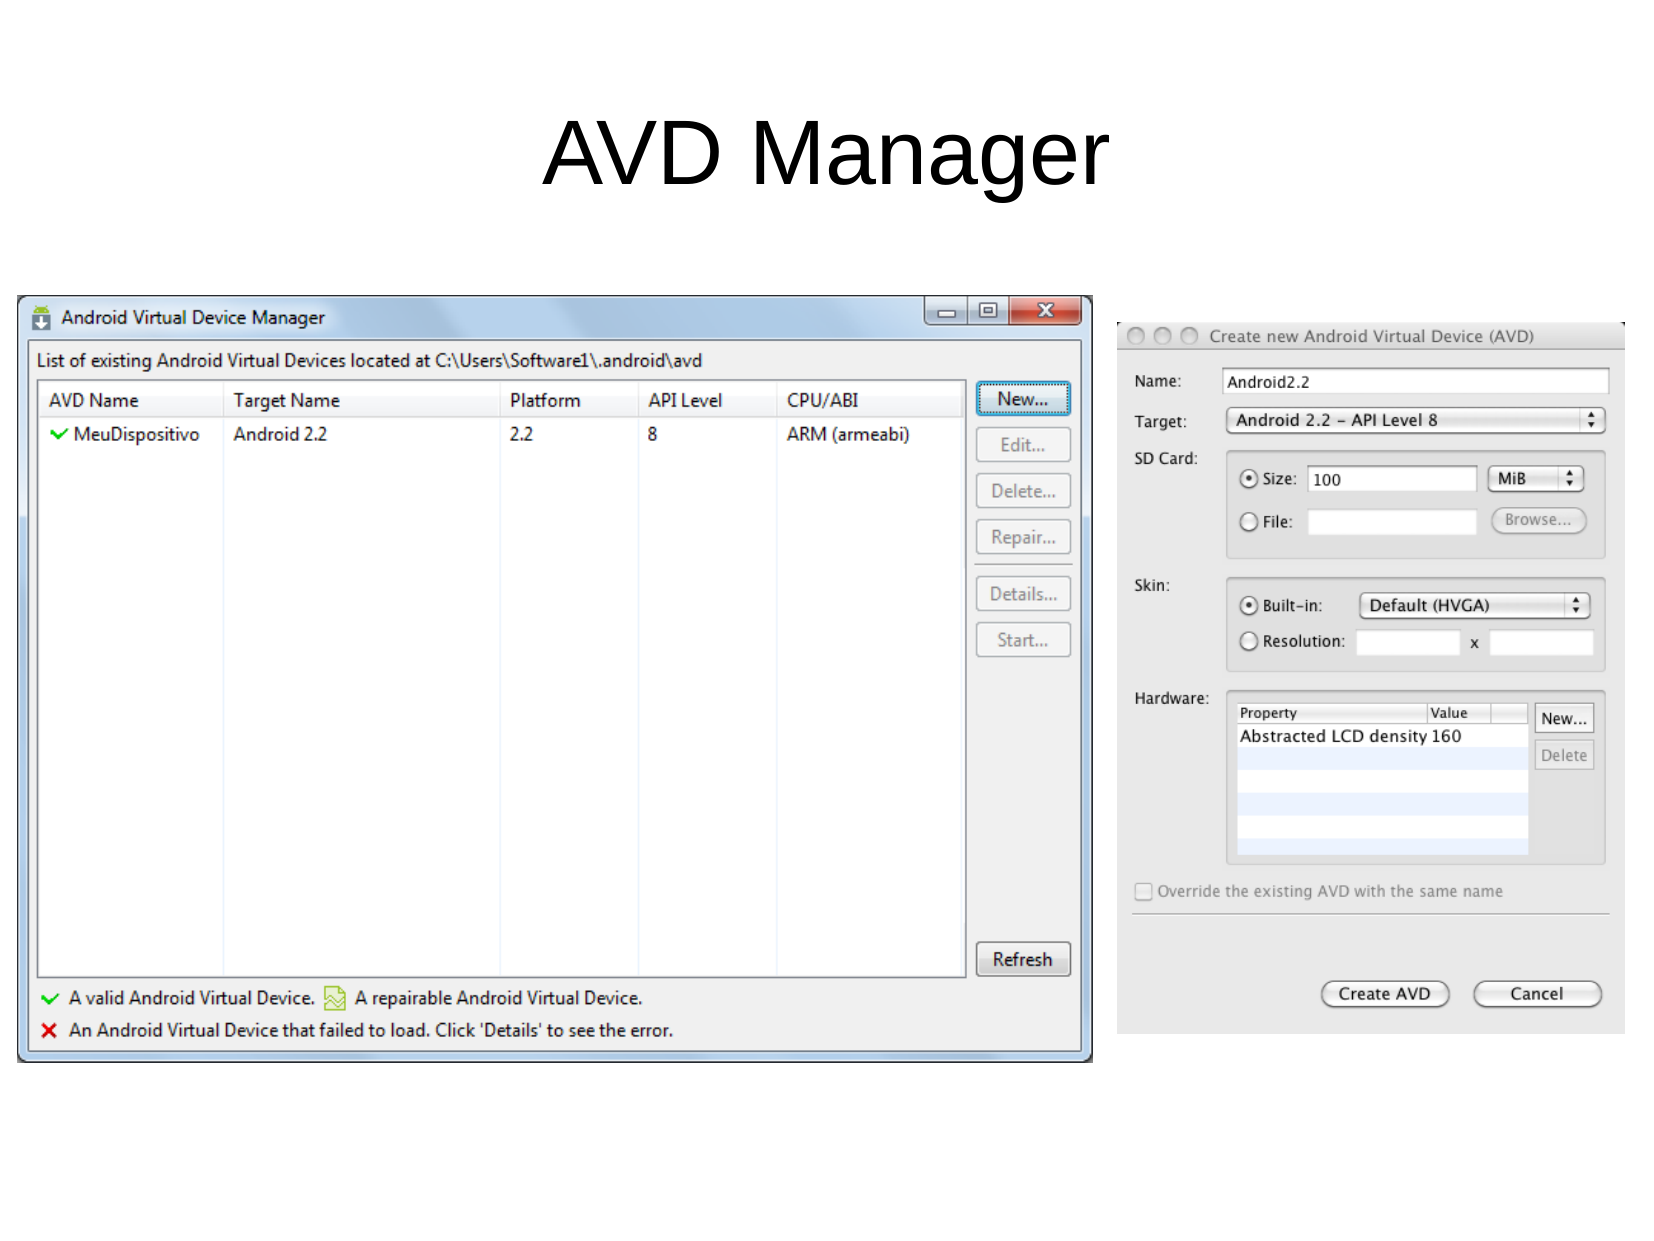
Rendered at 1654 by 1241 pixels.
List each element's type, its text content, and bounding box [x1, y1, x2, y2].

title AVD Manager [82, 49, 1571, 257]
picture [1117, 322, 1625, 1034]
picture [17, 295, 1093, 1063]
